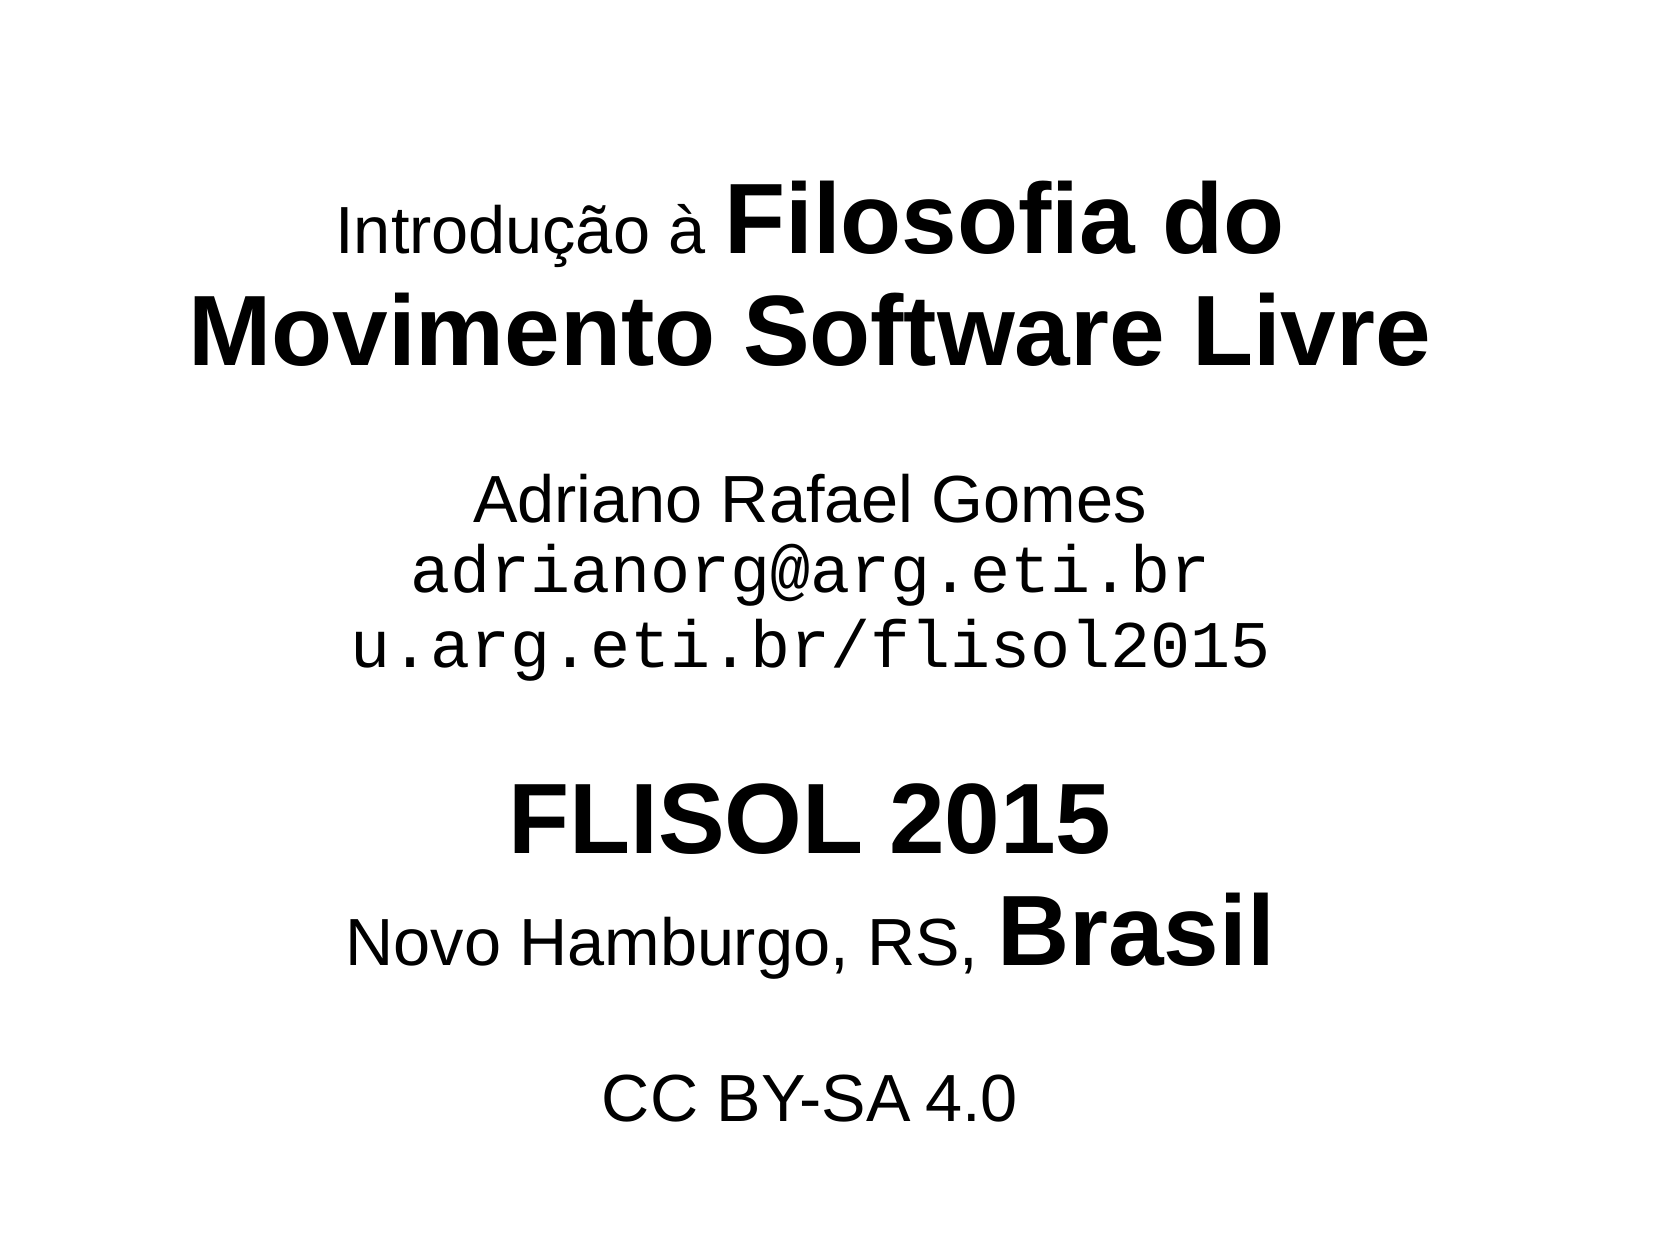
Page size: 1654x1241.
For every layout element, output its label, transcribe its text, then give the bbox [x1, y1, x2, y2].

subtitle Introdução à Filosofia do Movimento Software Livre Adriano Rafael Gomes adrianorg@arg.eti.br u.arg.eti.br/flisol2015 FLISOL 2015 Novo Hamburgo, RS, Brasil CC BY-SA 4.0 [82, 163, 1538, 1137]
